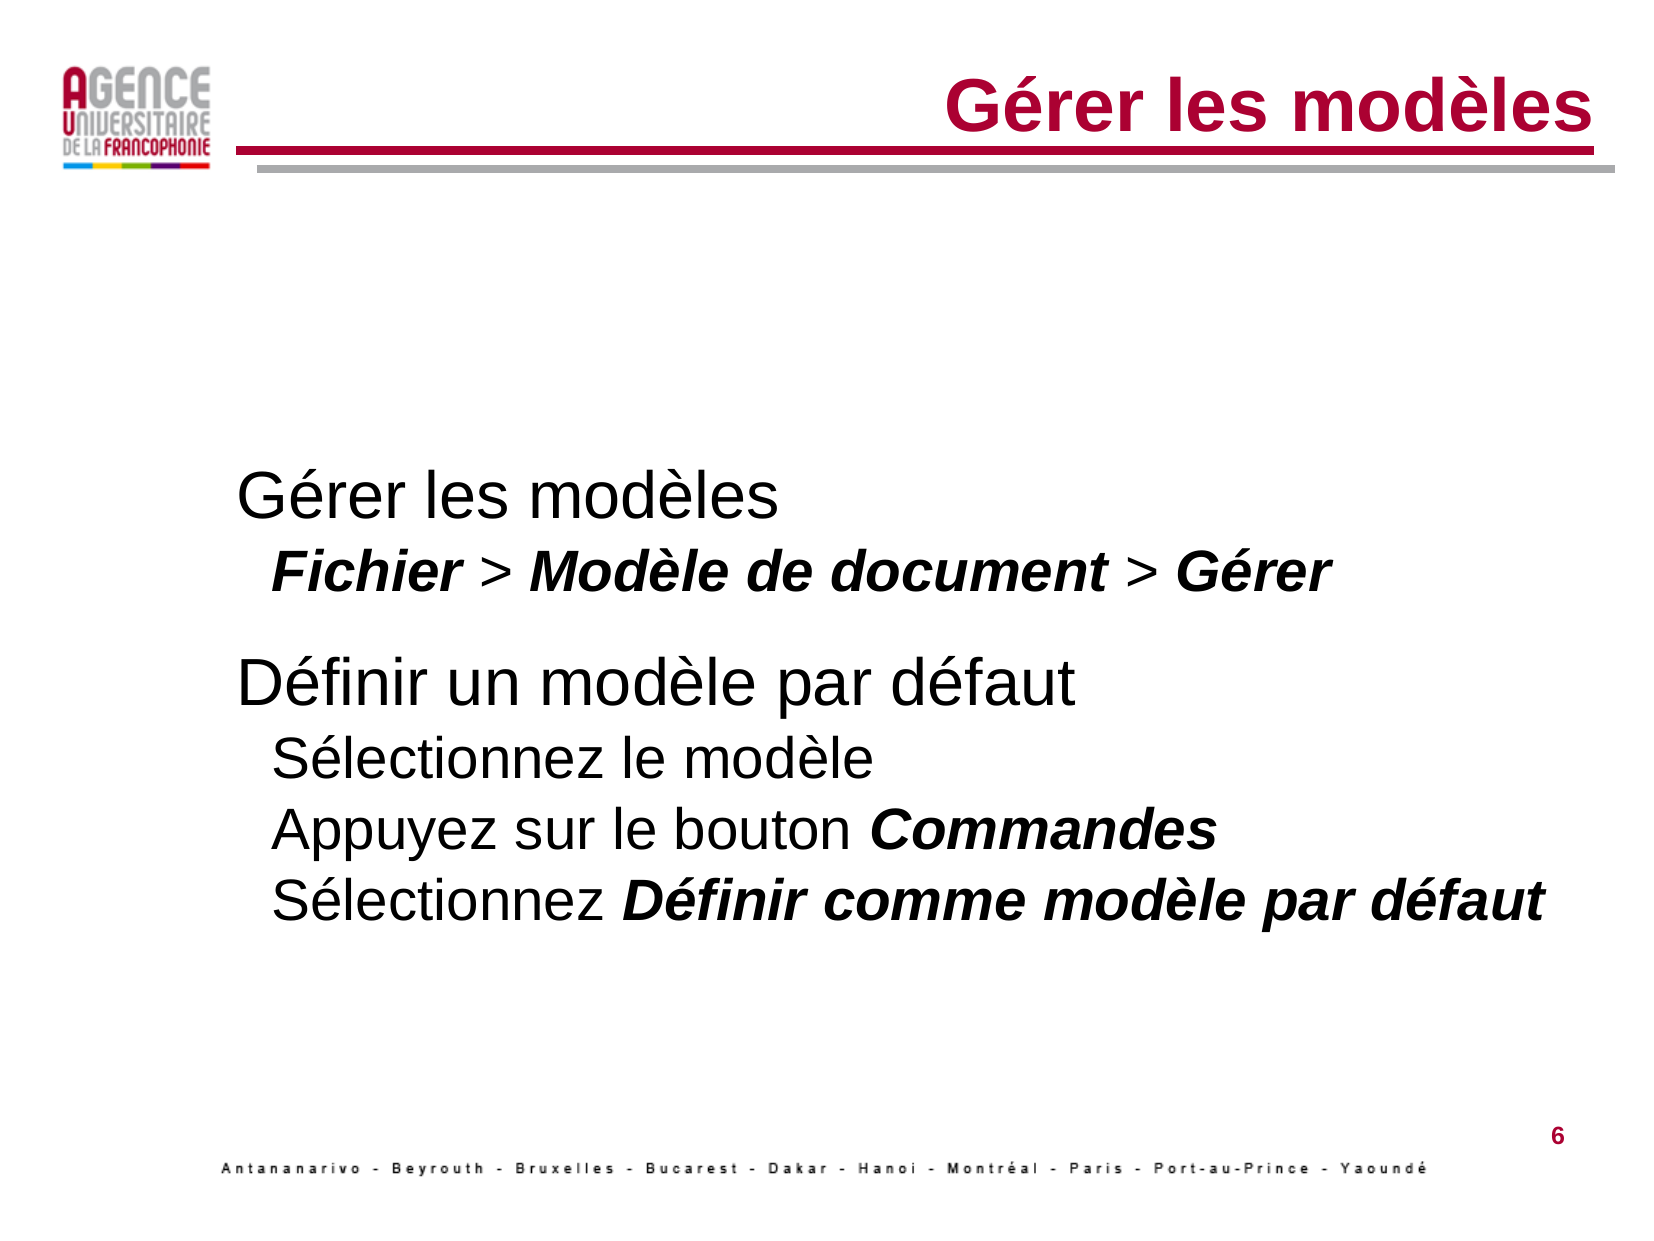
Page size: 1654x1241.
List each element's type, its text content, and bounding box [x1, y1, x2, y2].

subtitle Gérer les modèles Fichier > Modèle de document > Gérer Définir un modèle par défaut Sélectionnez le modèle Appuyez sur le bouton Commandes Sélectionnez Définir comme modèle par défaut [236, 248, 1595, 1142]
title Gérer les modèles [236, 63, 1595, 148]
picture [29, 29, 1625, 1241]
